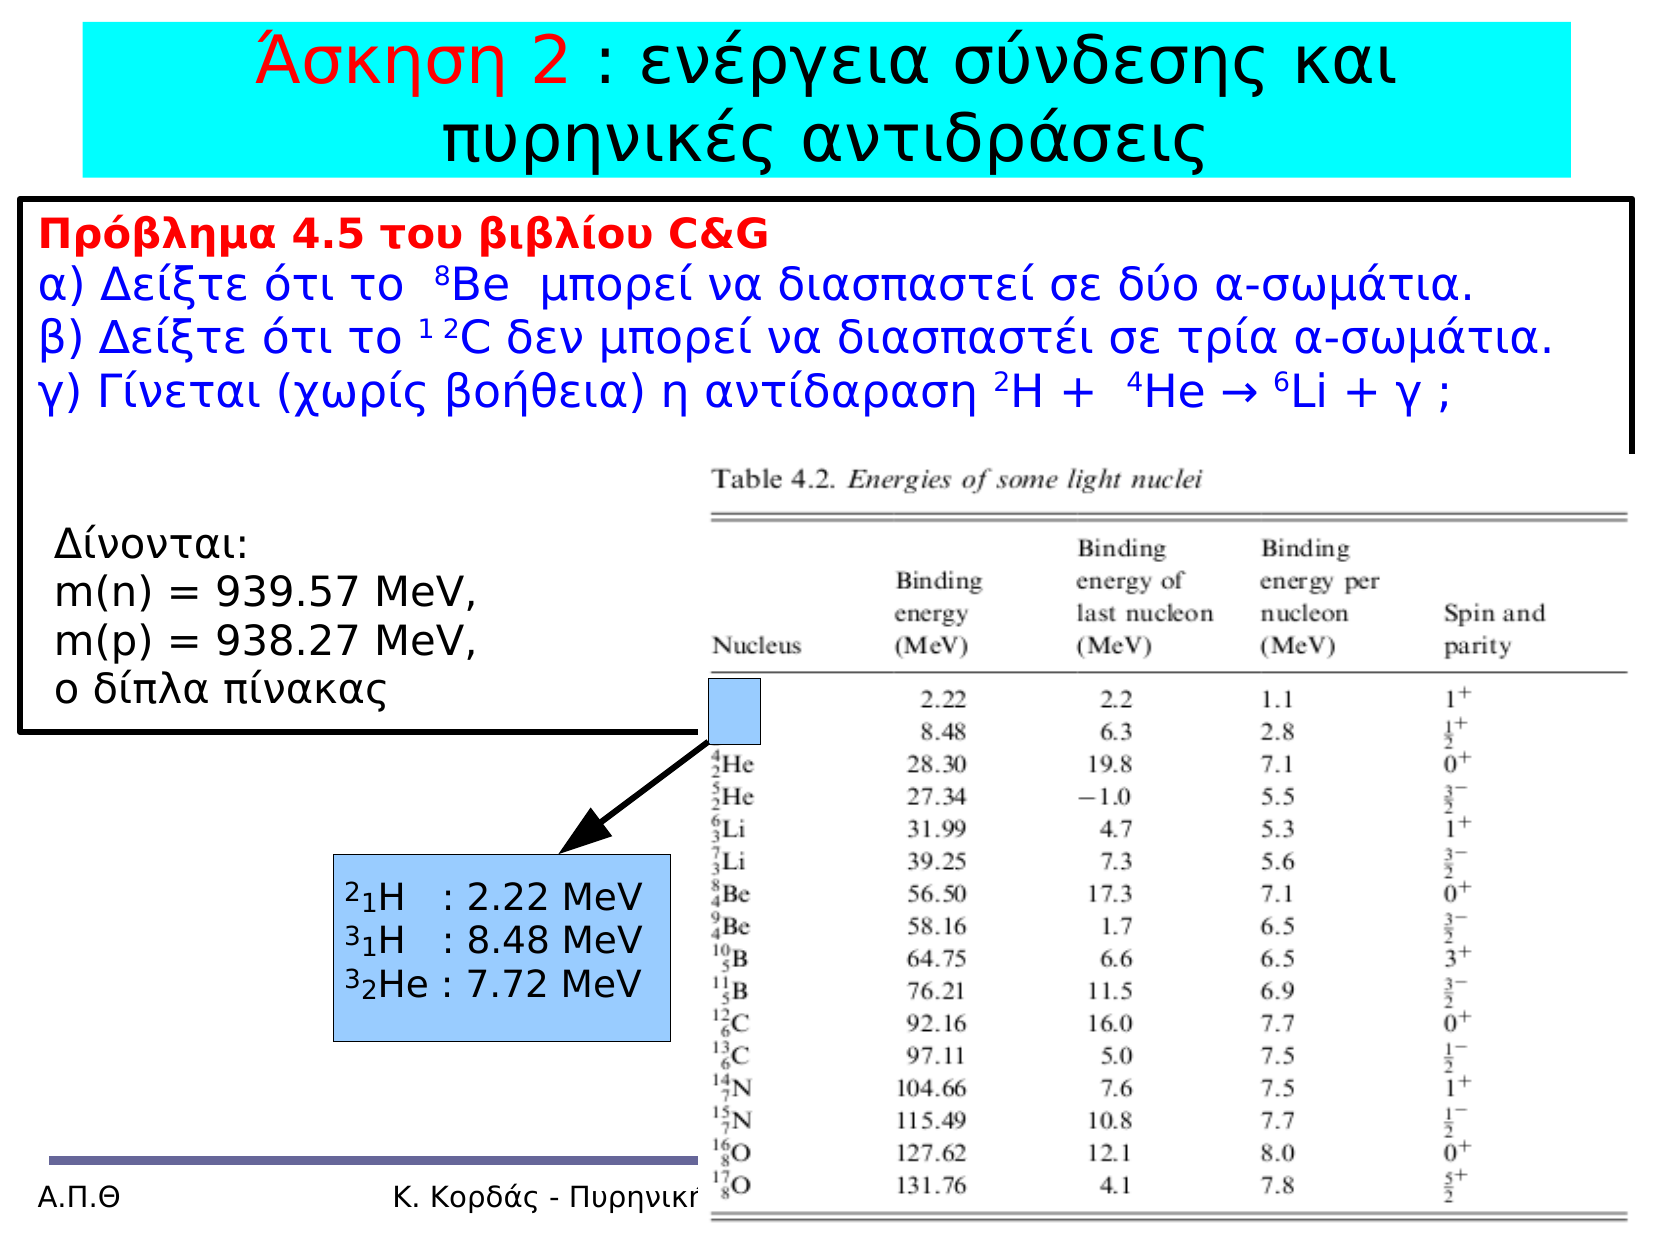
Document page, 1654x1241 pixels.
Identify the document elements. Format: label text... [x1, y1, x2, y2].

title Άσκηση 2 : ενέργεια σύνδεσης και πυρηνικές αντιδράσεις [82, 21, 1571, 178]
text_box Πρόβλημα 4.5 του βιβλίου C&G α) Δείξτε ότι το 8Be μπορεί να διασπαστεί σε δύο α-σωμάτια. β) ∆είξτε ότι το 1 2C δεν μπορεί να διασπαστέι σε τρία α-σωμάτια. γ) Γίνεται (χωρίς βοήθεια) η αντίδαραση 2Η + 4Ηe → 6Li + γ ; Δίνονται: m(n) = 939.57 MeV, m(p) = 938.27 MeV, ο δίπλα πίνακας [19, 199, 1633, 732]
text_box 21H : 2.22 MeV 31H : 8.48 MeV 32He : 7.72 MeV [329, 868, 658, 1042]
list [43, 556, 1619, 1240]
picture [698, 454, 1636, 1228]
text_box [708, 678, 761, 745]
text_box [333, 854, 671, 1042]
